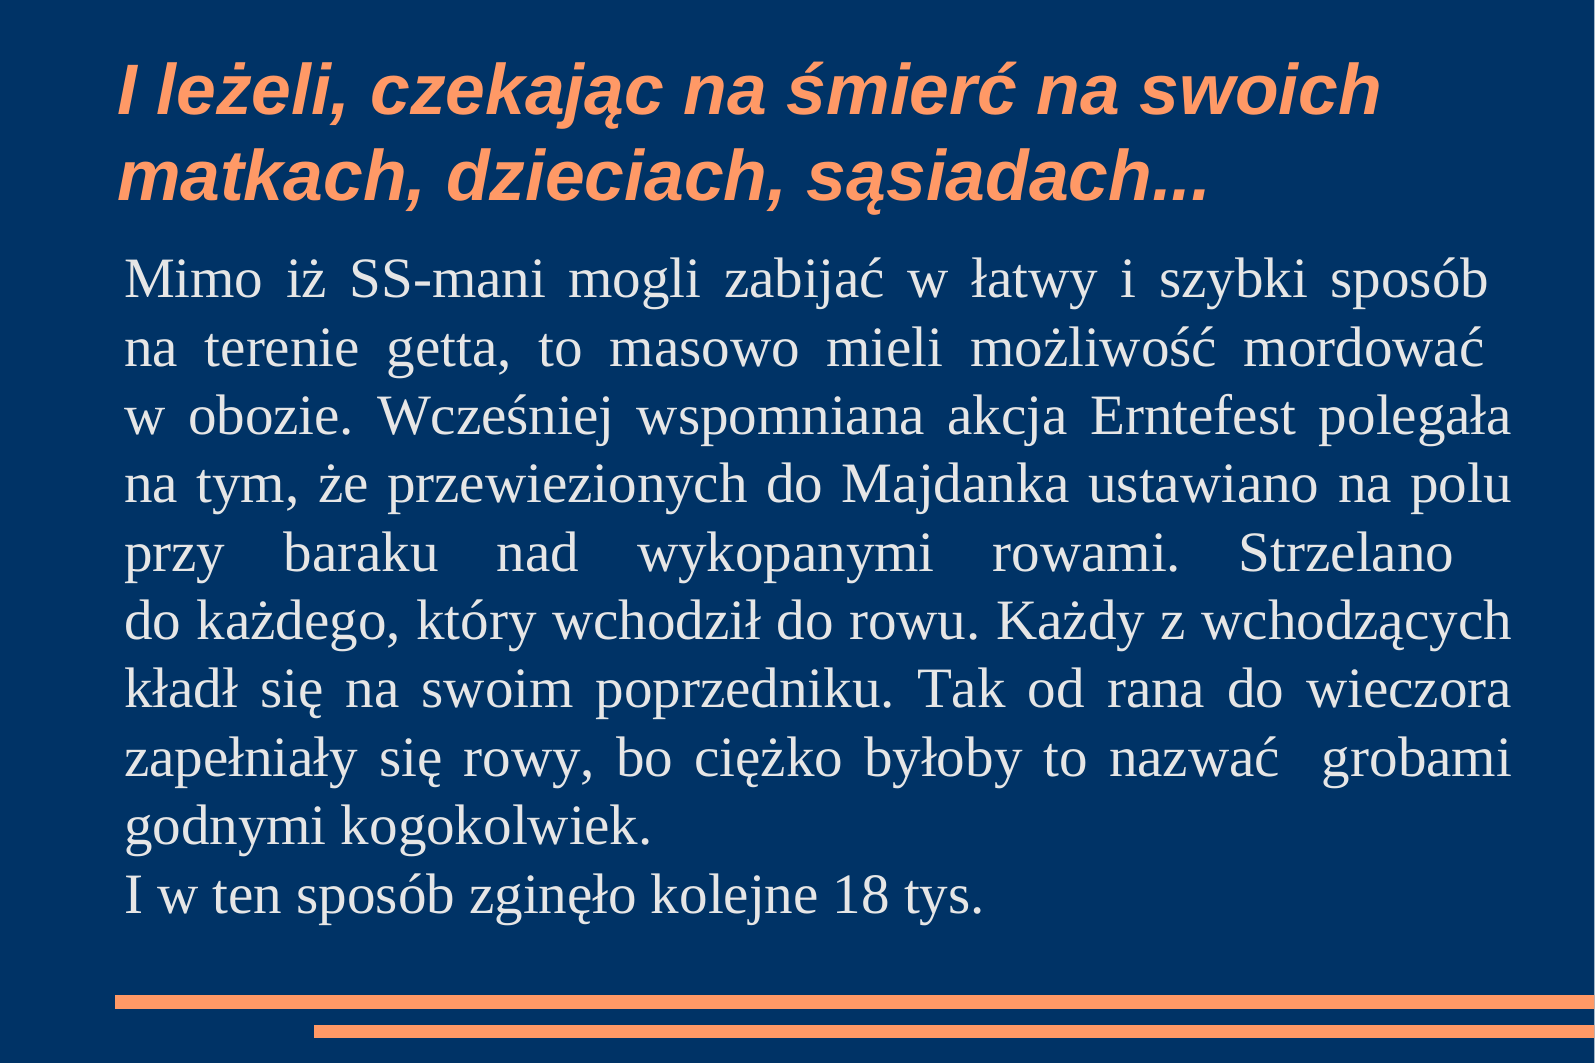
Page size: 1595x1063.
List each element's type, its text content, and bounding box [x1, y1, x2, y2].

title I leżeli, czekając na śmierć na swoich matkach, dzieciach, sąsiadach... [117, 39, 1479, 218]
list Mimo iż SS-mani mogli zabijać w łatwy i szybki sposób na terenie getta, to masowo mieli możliwość mordować w obozie. Wcześniej wspomniana akcja Erntefest polegała na tym, że przewiezionych do Majdanka ustawiano na polu przy baraku nad wykopanymi rowami. Strzelano do każdego, który wchodził do rowu. Każdy z wchodzących kładł się na swoim poprzedniku. Tak od rana do wieczora zapełniały się rowy, bo ciężko byłoby to nazwać grobami godnymi kogokolwiek. I w ten sposób zginęło kolejne 18 tys. [124, 240, 1512, 945]
